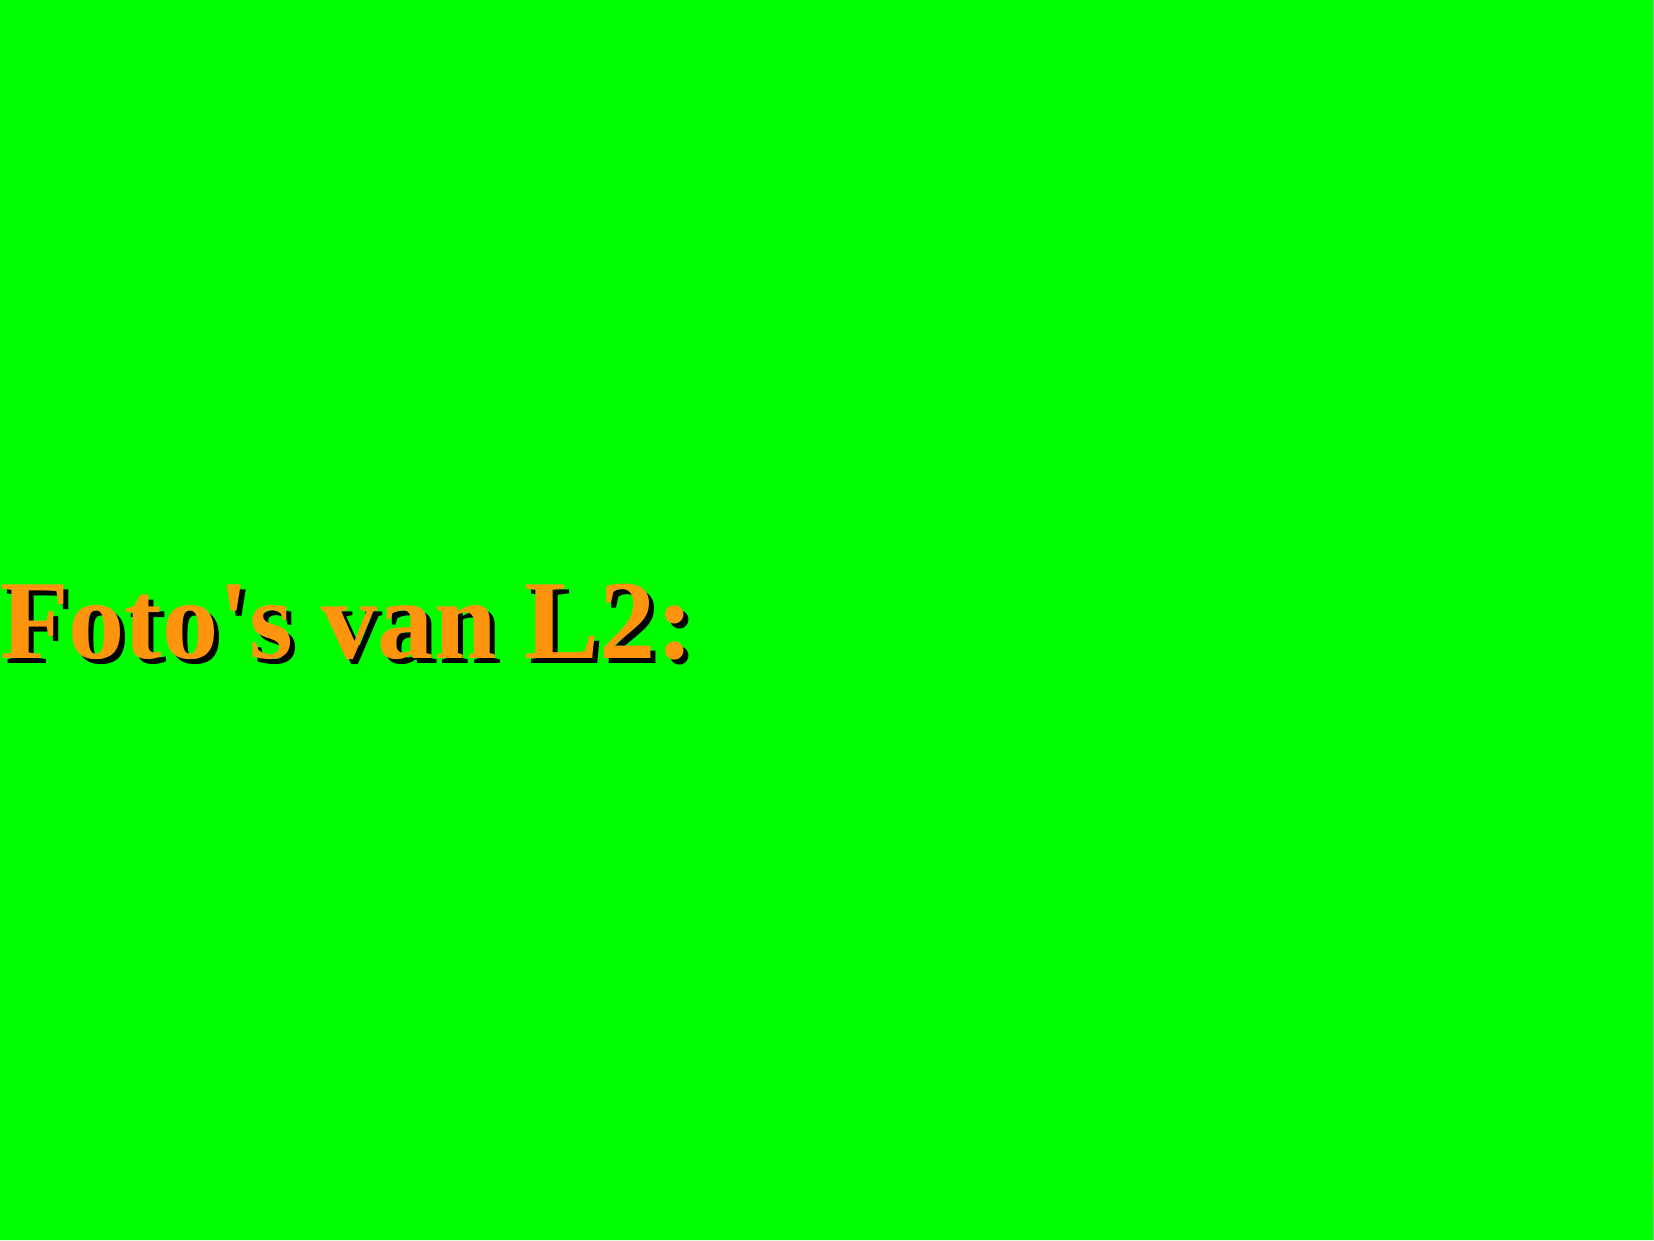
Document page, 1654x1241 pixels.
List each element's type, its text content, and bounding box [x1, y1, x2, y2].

subtitle Foto's van L2: [0, 0, 1654, 1241]
